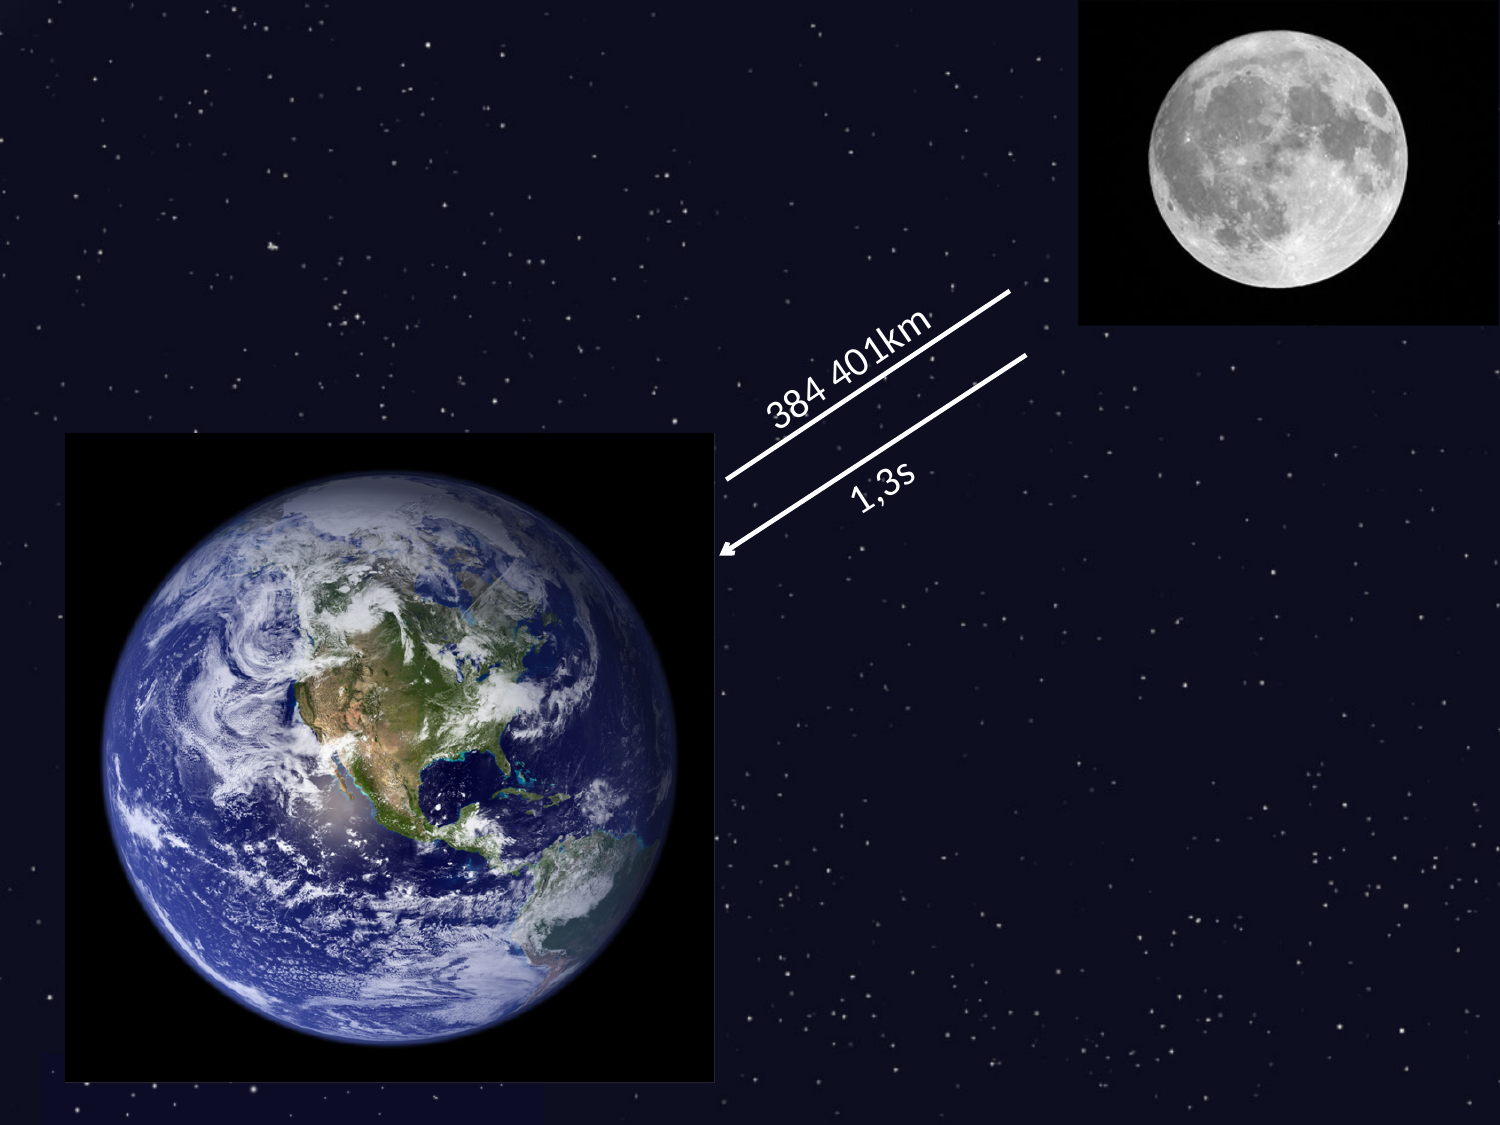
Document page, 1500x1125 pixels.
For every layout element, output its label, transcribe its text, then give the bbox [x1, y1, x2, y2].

picture [0, 0, 1500, 1125]
text_box 384 401km [737, 267, 970, 455]
text_box 1,3s [820, 361, 1045, 538]
